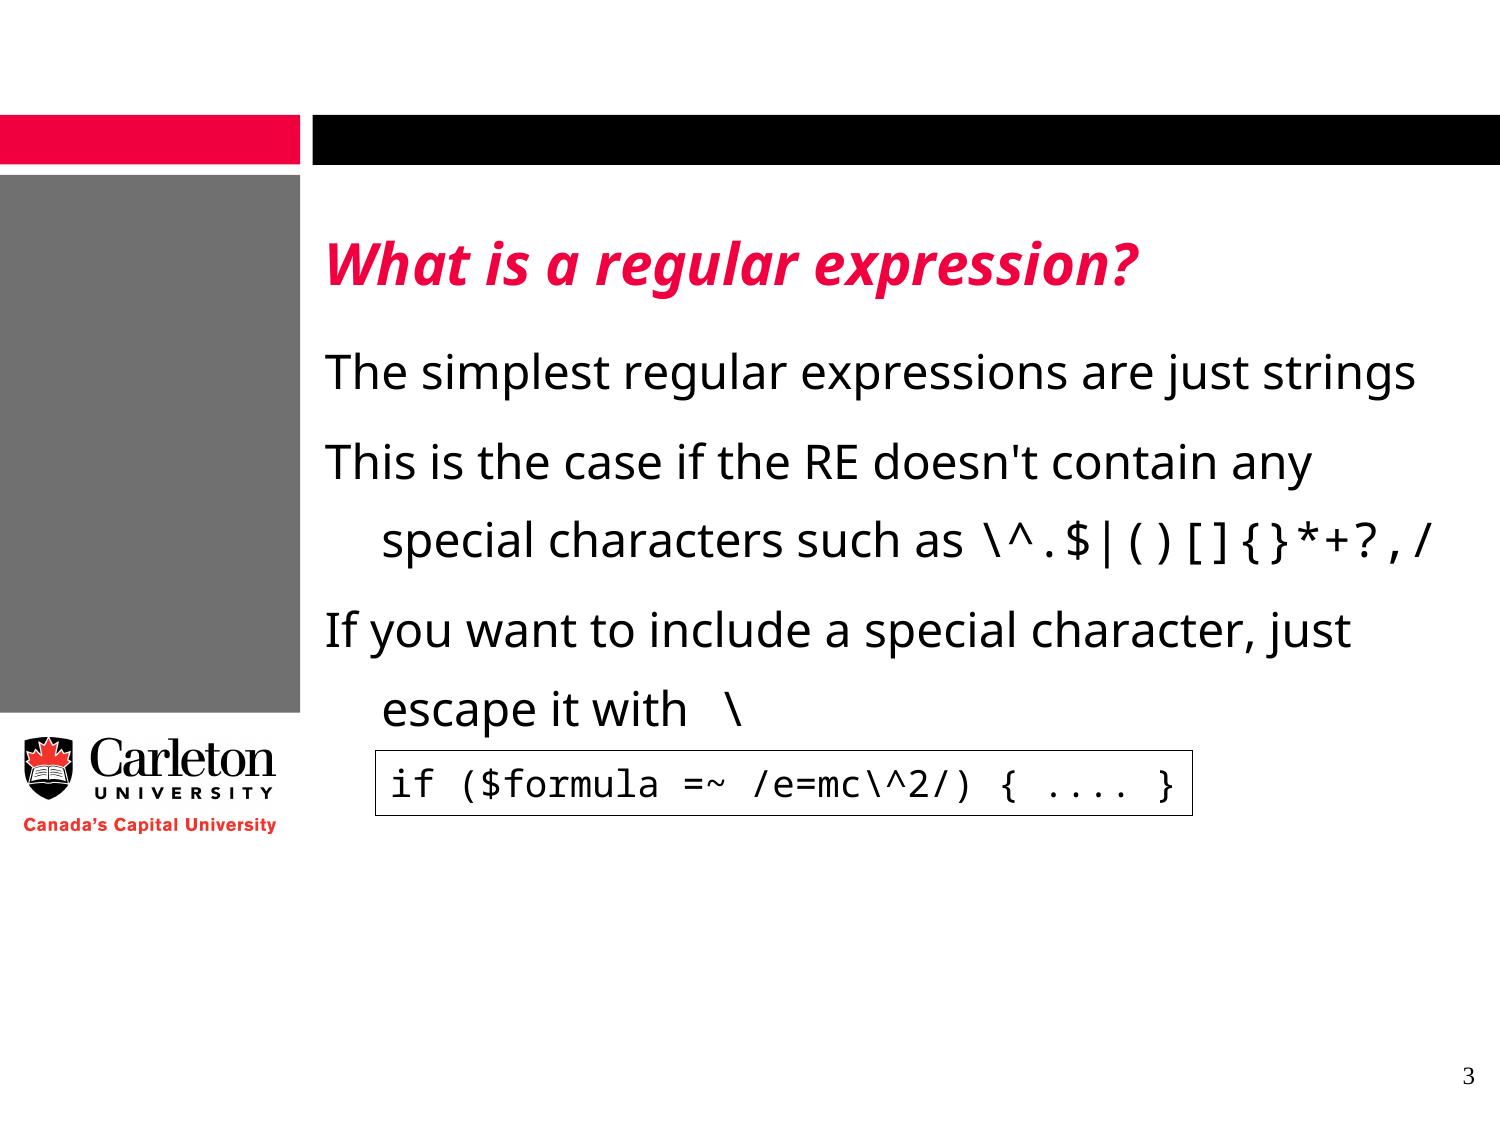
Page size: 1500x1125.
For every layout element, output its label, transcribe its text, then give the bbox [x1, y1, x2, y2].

text_box if ($formula =~ /e=mc\^2/) { .... } [375, 750, 1175, 811]
list The simplest regular expressions are just strings This is the case if the RE doesn't contain any special characters such as \^.$|()[]{}*+?,/ If you want to include a special character, just escape it with \ [324, 324, 1450, 1036]
title What is a regular expression? [324, 194, 1450, 324]
picture [24, 737, 276, 834]
